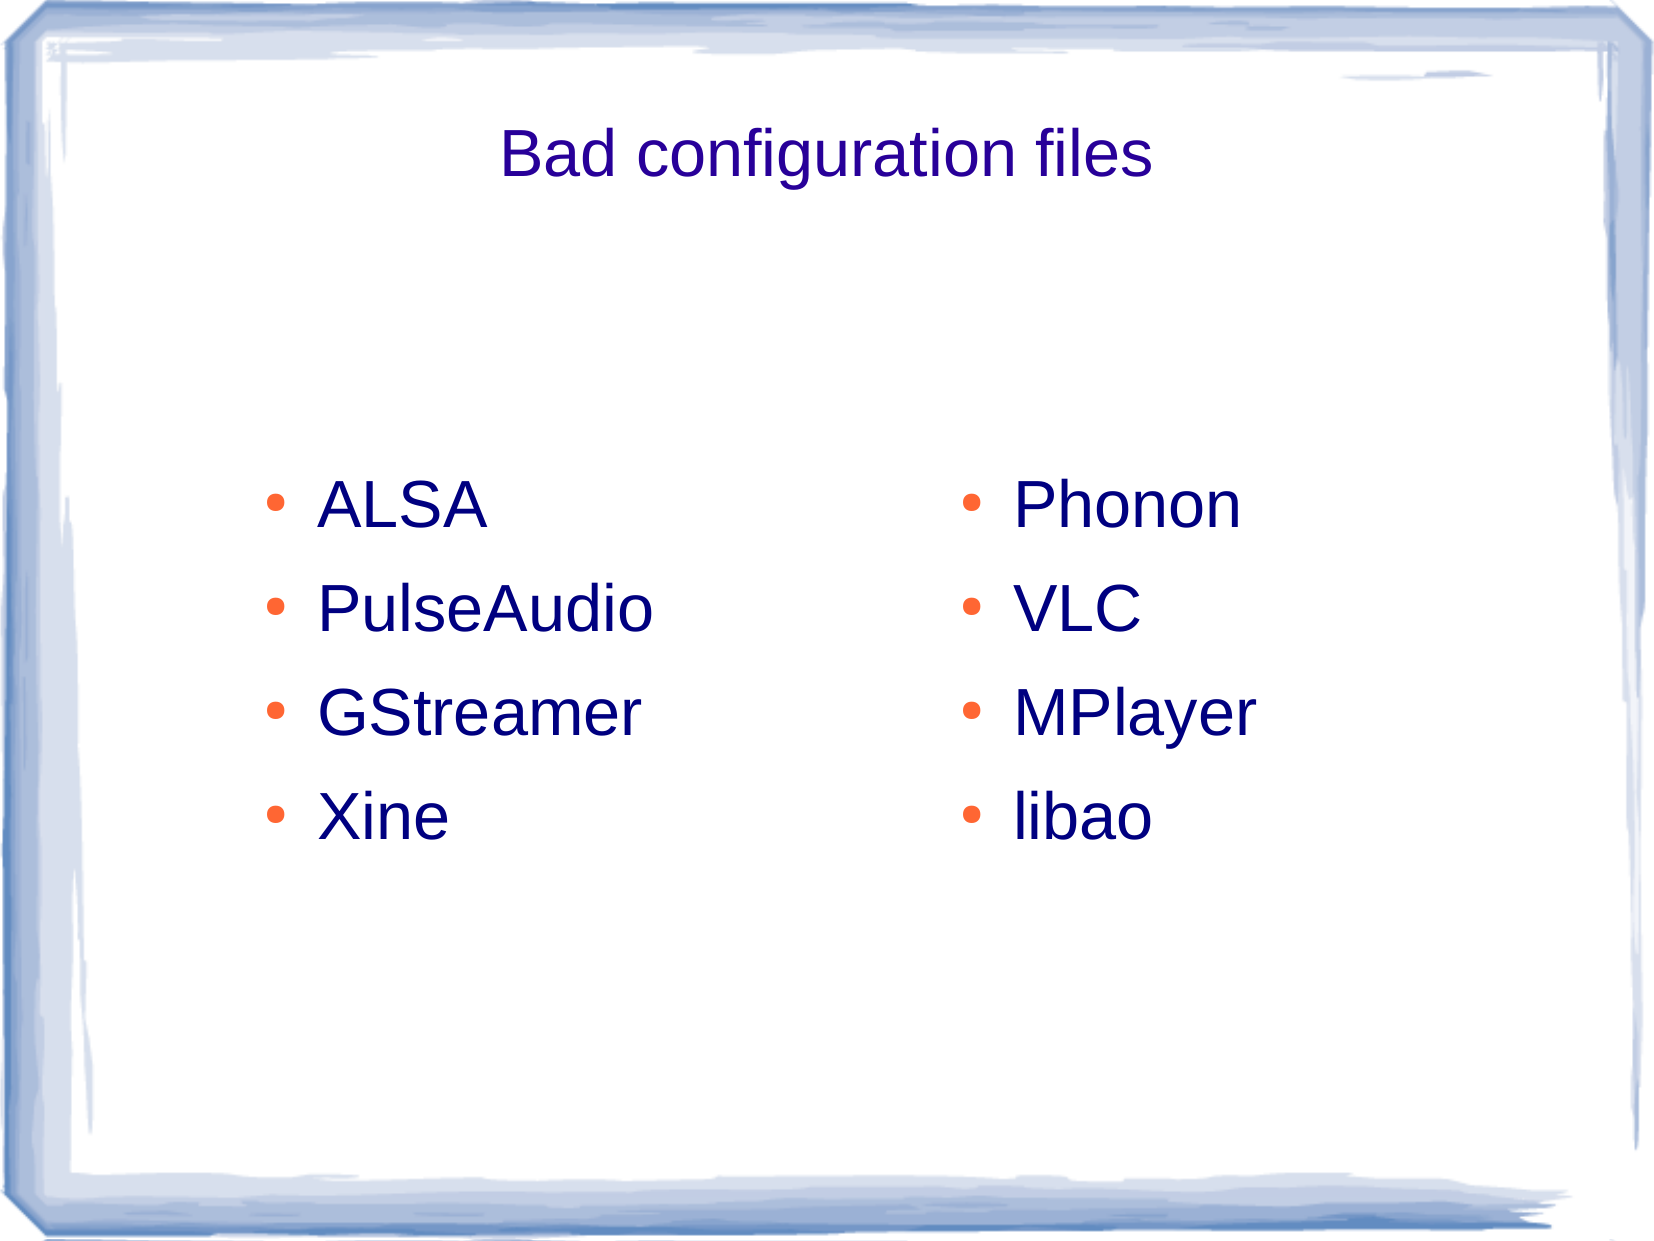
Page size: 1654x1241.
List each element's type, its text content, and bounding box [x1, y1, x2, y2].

picture [0, 0, 1654, 1241]
list ALSA PulseAudio GStreamer Xine [246, 466, 909, 1241]
list Phonon VLC MPlayer libao [942, 466, 1605, 1241]
title Bad configuration files [82, 49, 1571, 257]
